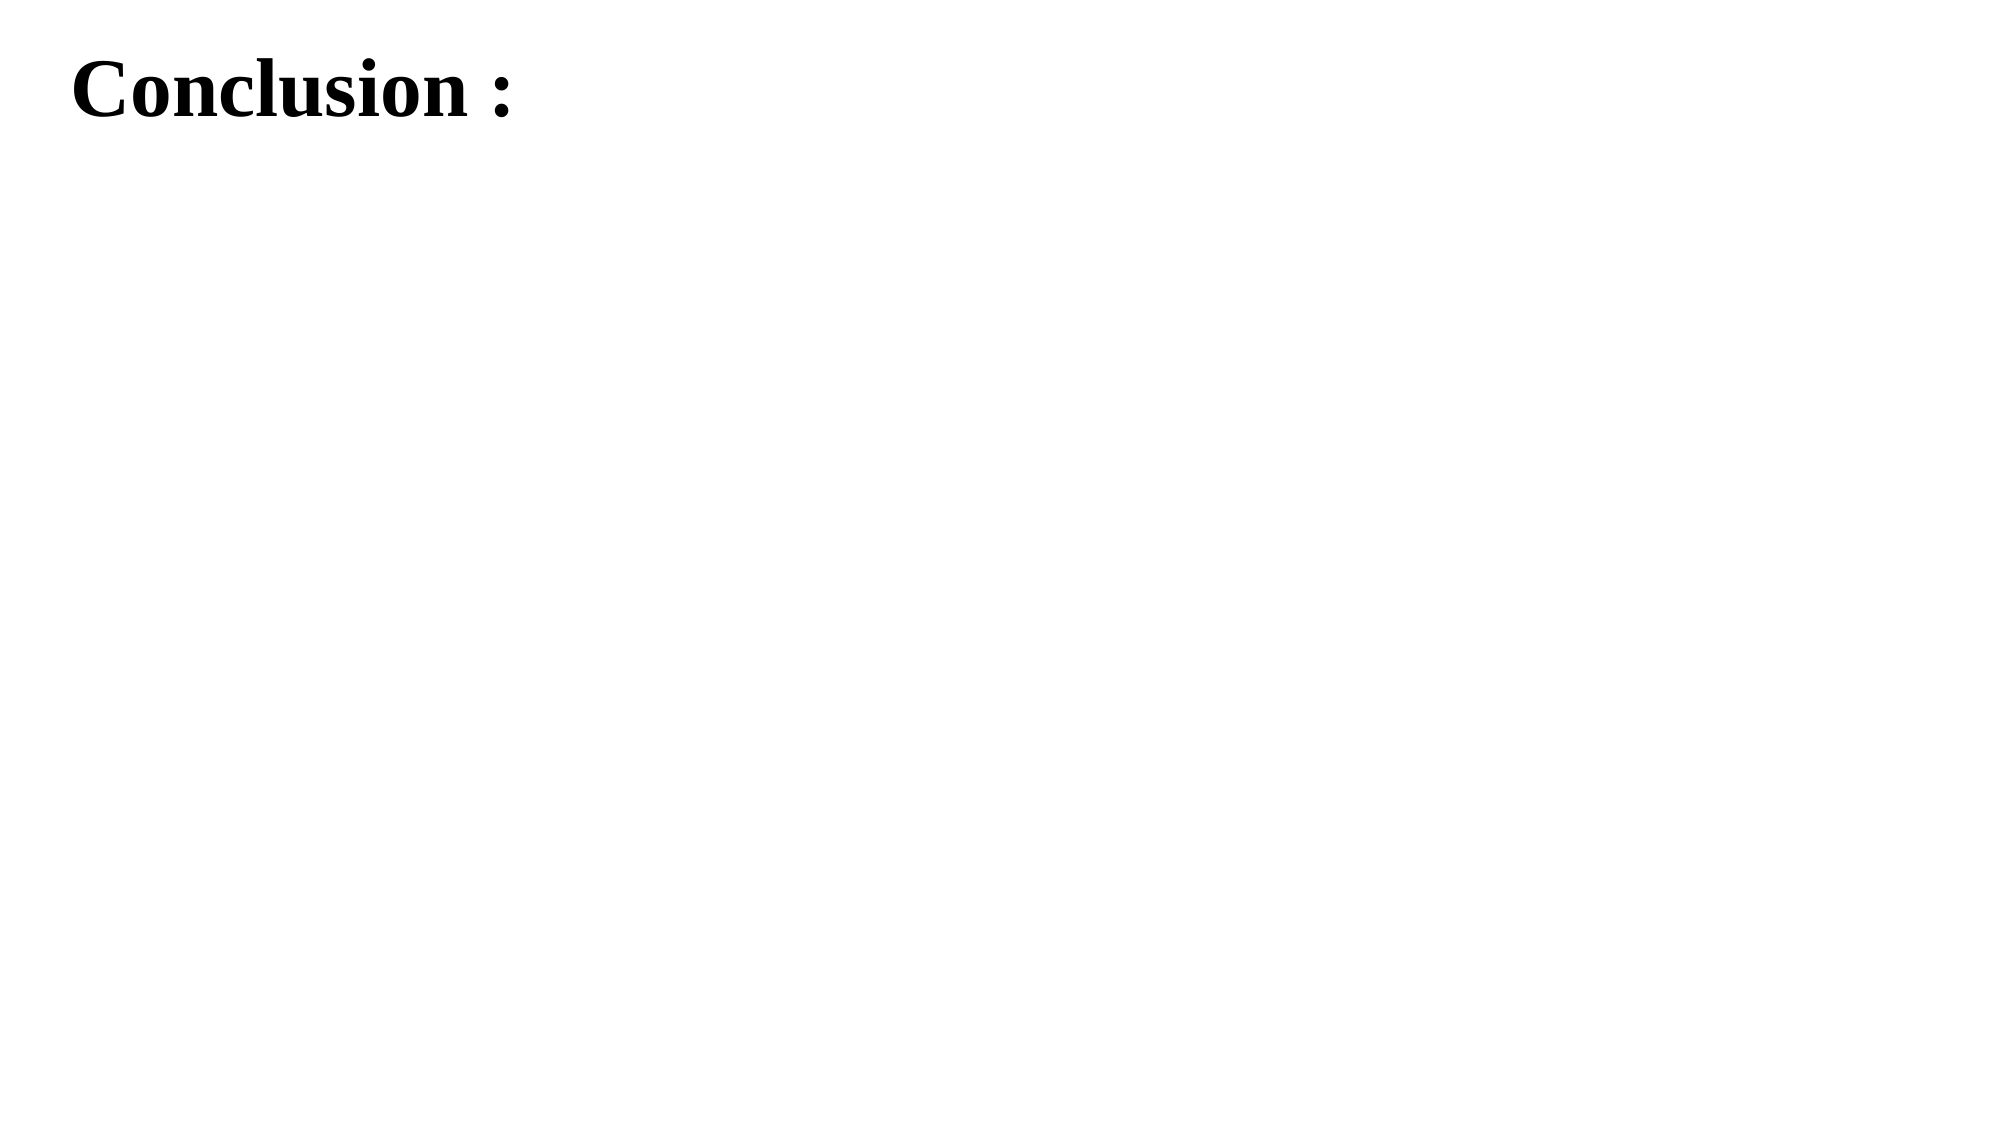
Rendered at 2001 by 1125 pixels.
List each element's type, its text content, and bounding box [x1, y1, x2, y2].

list Conclusion : [55, 37, 1951, 1108]
